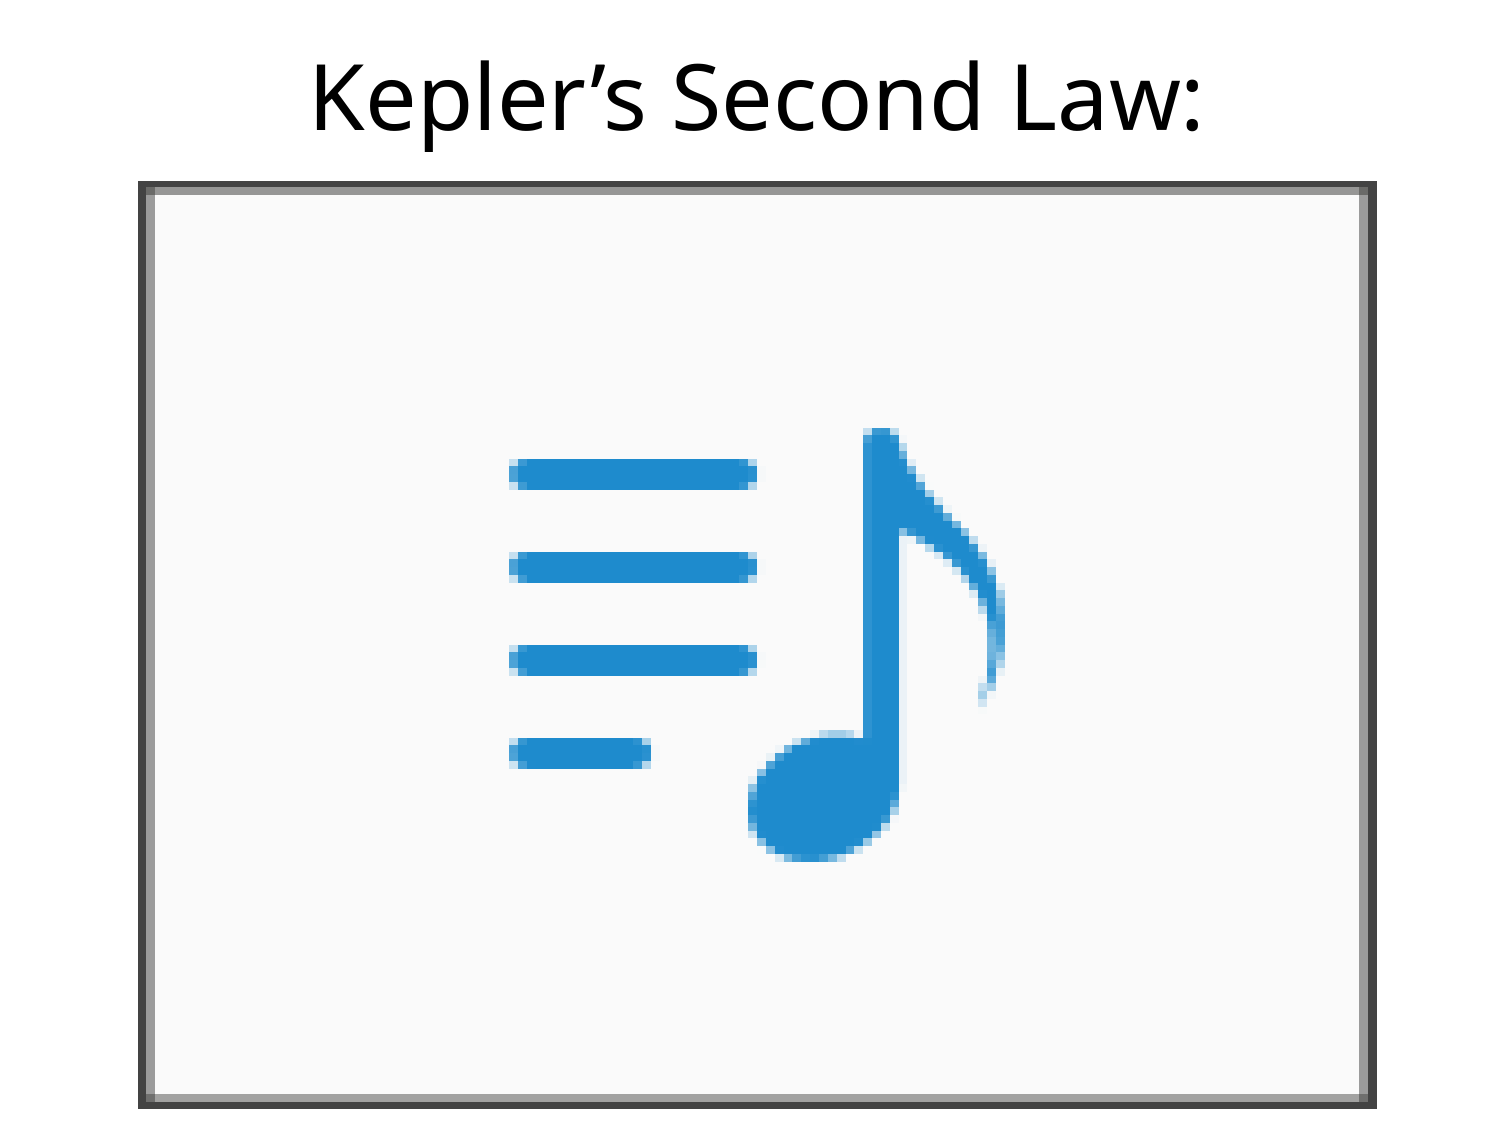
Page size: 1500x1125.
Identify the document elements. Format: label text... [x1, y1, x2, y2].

text_box [137, 179, 1378, 1111]
title Kepler’s Second Law: [45, 41, 1471, 149]
